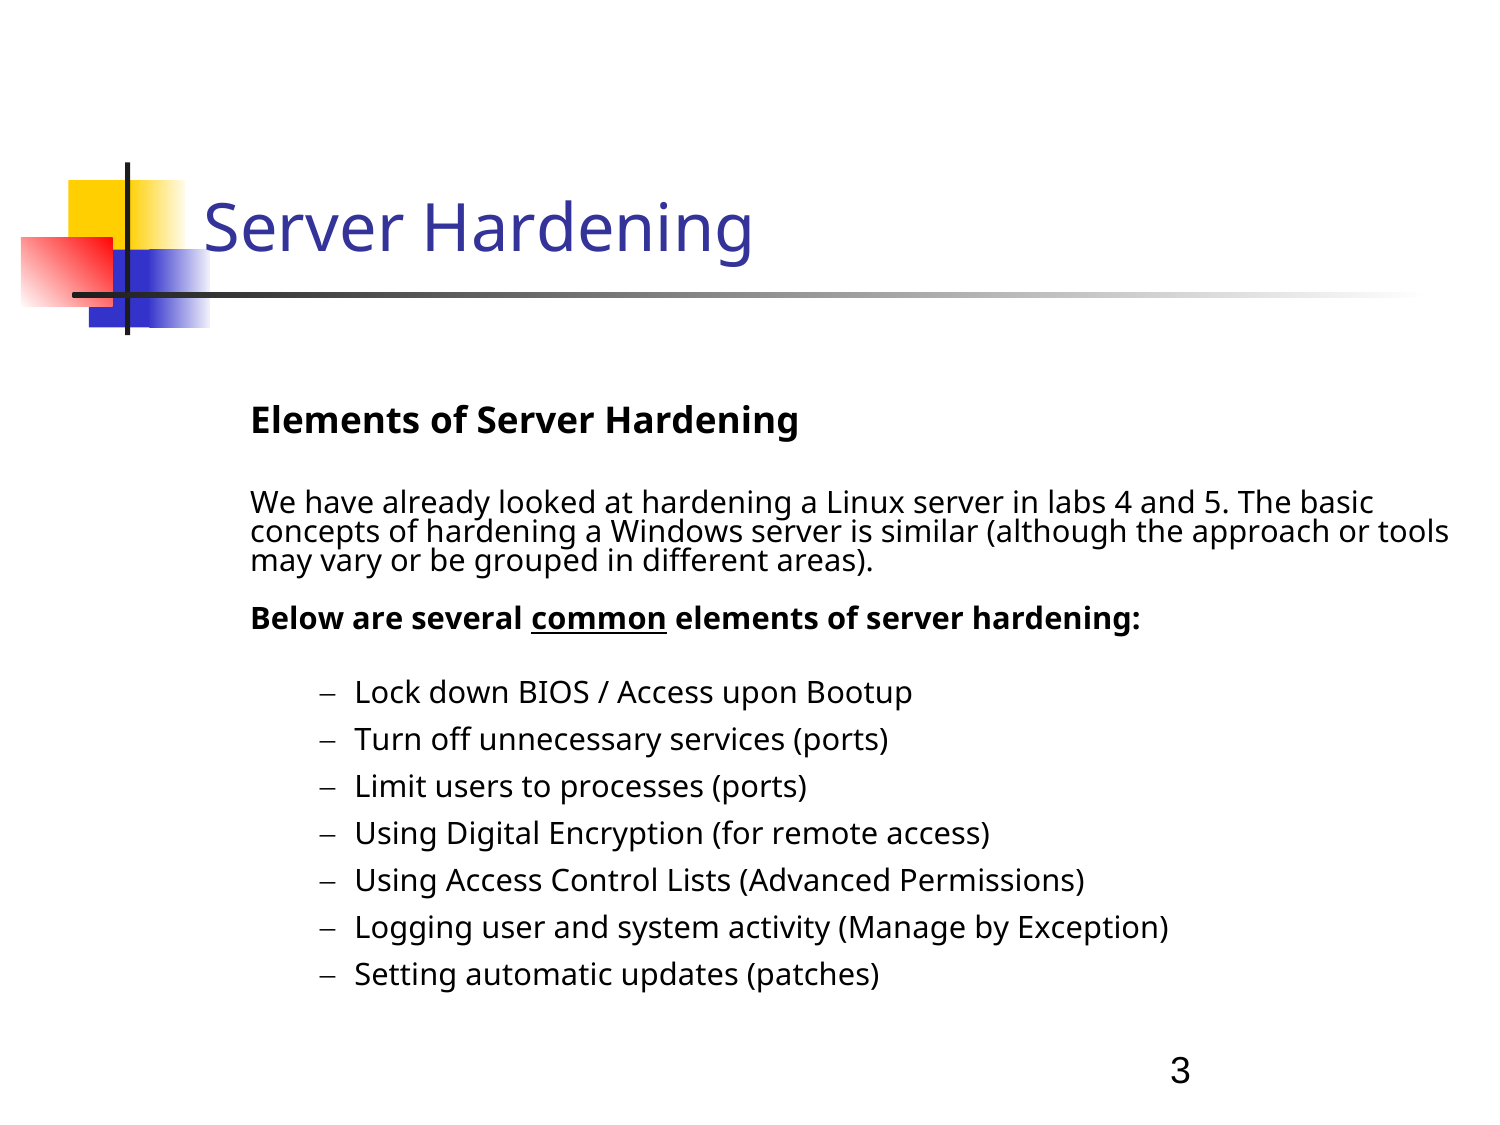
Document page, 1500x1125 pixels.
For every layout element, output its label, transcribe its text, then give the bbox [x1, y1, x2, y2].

title Server Hardening [188, 35, 1468, 276]
list Elements of Server Hardening We have already looked at hardening a Linux server in labs 4 and 5. The basic concepts of hardening a Windows server is similar (although the approach or tools may vary or be grouped in different areas). Below are several common elements of server hardening: Lock down BIOS / Access upon Bootup Turn off unnecessary services (ports) Limit users to processes (ports) Using Digital Encryption (for remote access) Using Access Control Lists (Advanced Permissions) Logging user and system activity (Manage by Exception) Setting automatic updates (patches) [193, 331, 1469, 1007]
